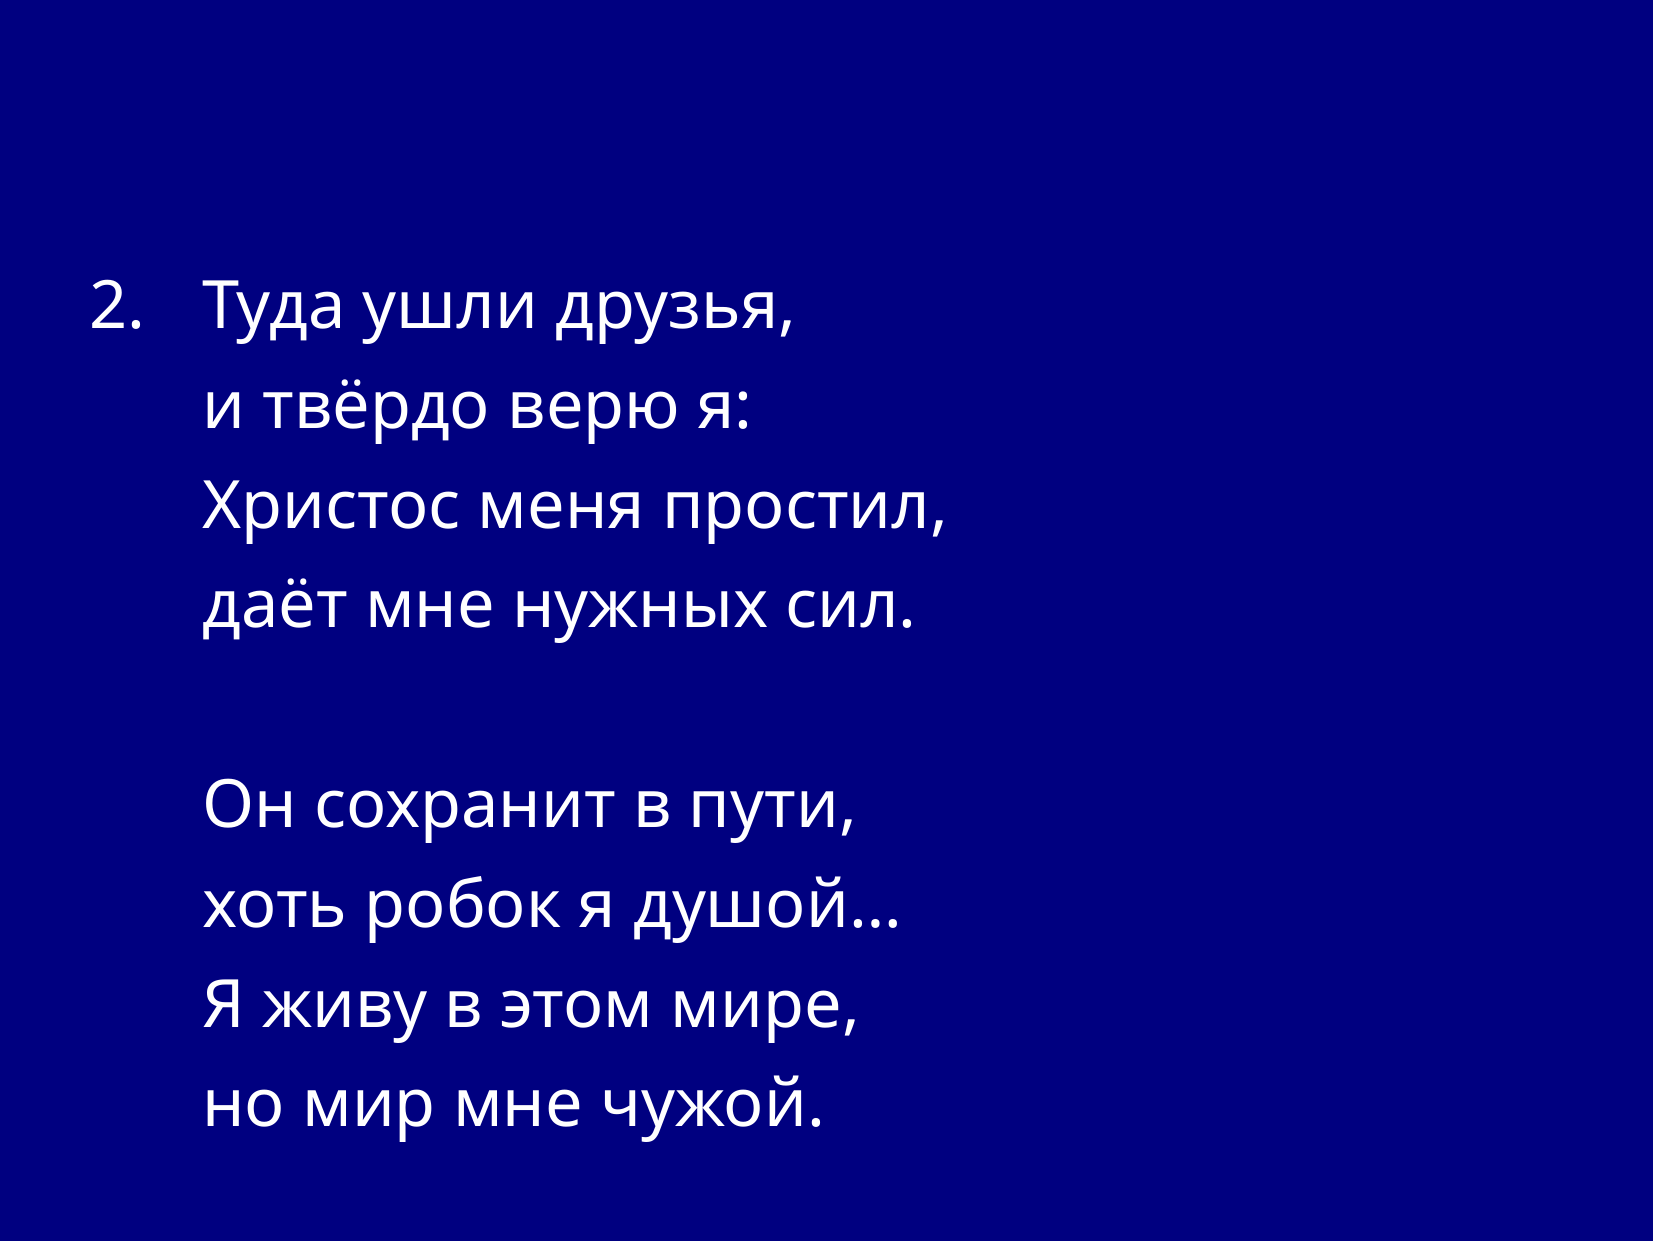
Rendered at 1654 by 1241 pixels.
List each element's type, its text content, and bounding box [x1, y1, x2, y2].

text_box 2. Туда ушли друзья, и твёрдо верю я: Христос меня простил, даёт мне нужных сил. Он сохранит в пути, хоть робок я душой… Я живу в этом мире, но мир мне чужой. [75, 150, 1576, 1163]
